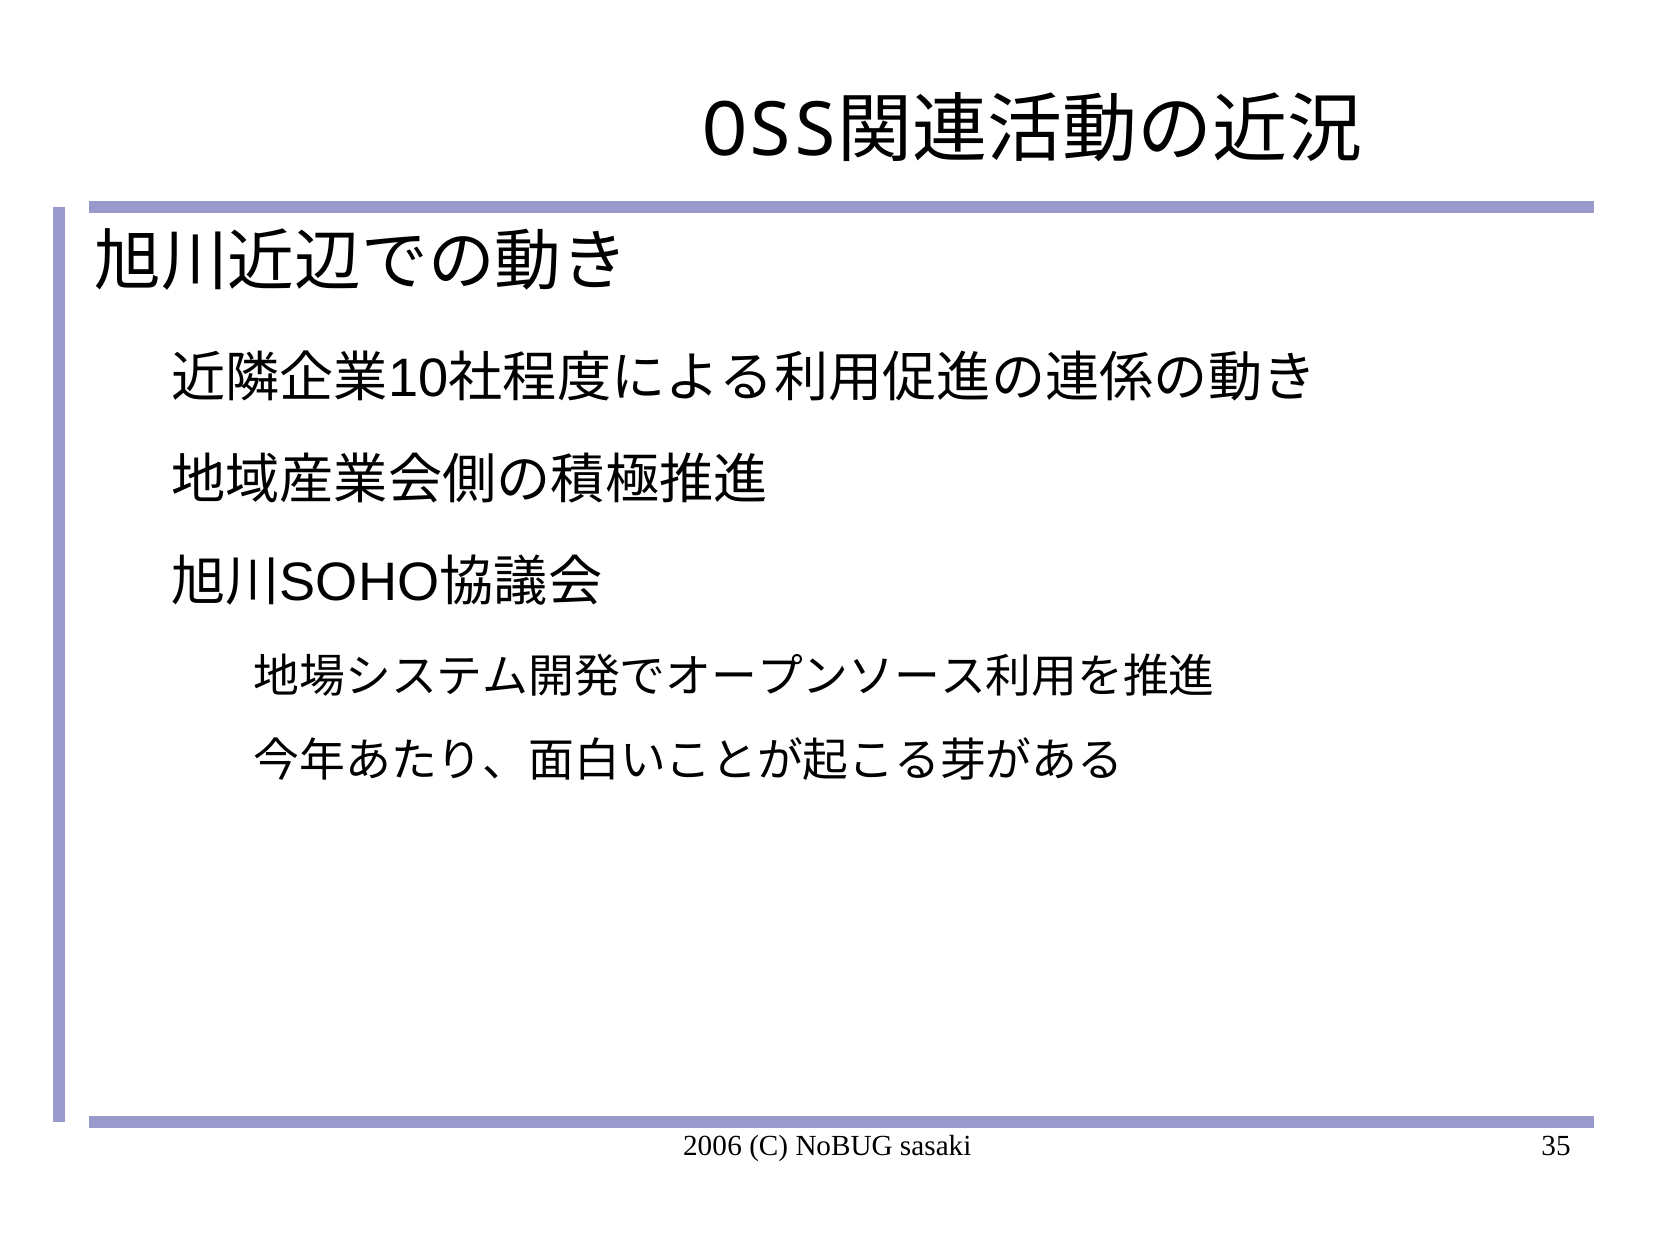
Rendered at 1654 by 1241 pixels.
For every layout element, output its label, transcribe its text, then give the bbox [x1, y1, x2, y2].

title OSS関連活動の近況 [501, 59, 1563, 187]
list 旭川近辺での動き 近隣企業10社程度による利用促進の連係の動き 地域産業会側の積極推進 旭川SOHO協議会 地場システム開発でオープンソース利用を推進 今年あたり、面白いことが起こる芽がある [76, 206, 1565, 1123]
